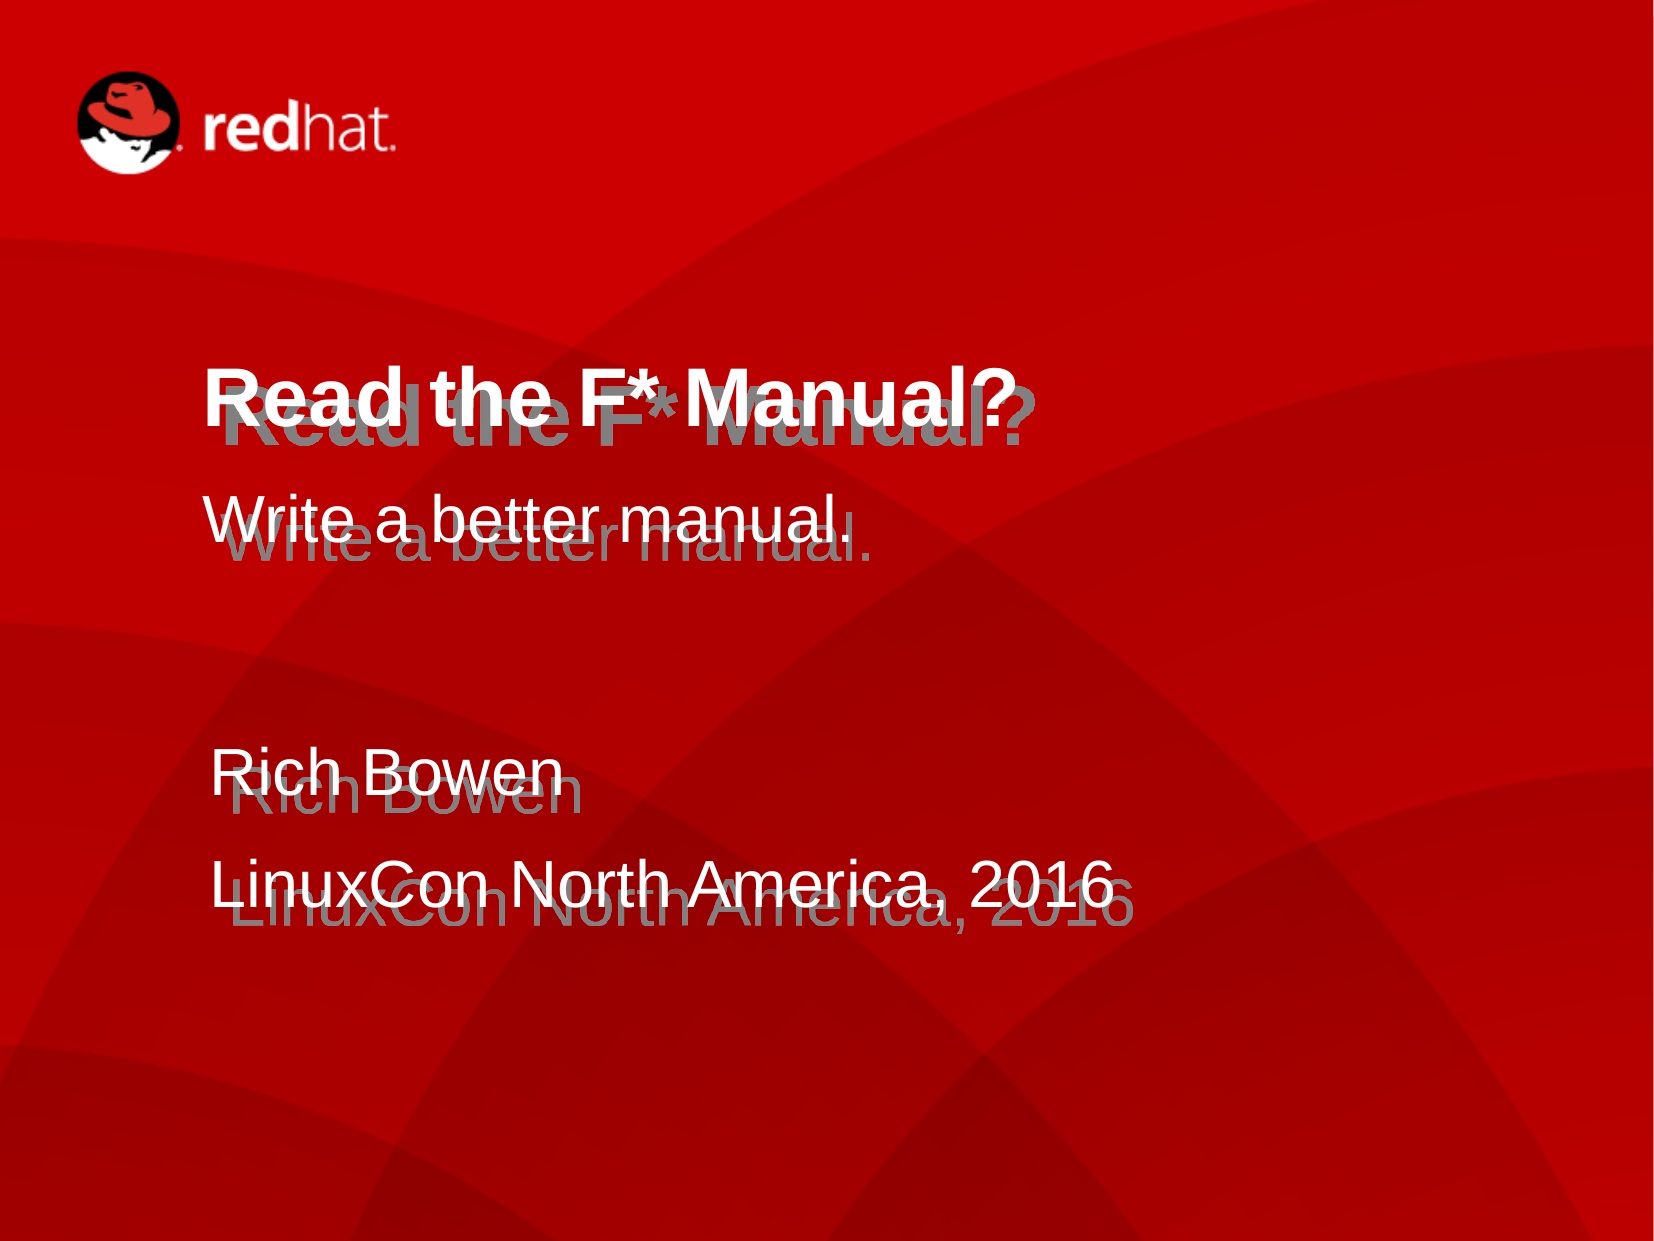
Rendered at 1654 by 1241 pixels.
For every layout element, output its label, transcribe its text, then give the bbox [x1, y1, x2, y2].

text_box Rich Bowen LinuxCon North America, 2016 [195, 690, 1381, 1004]
text_box Read the F* Manual? Write a better manual. [187, 297, 1426, 518]
picture [0, 0, 1654, 1241]
